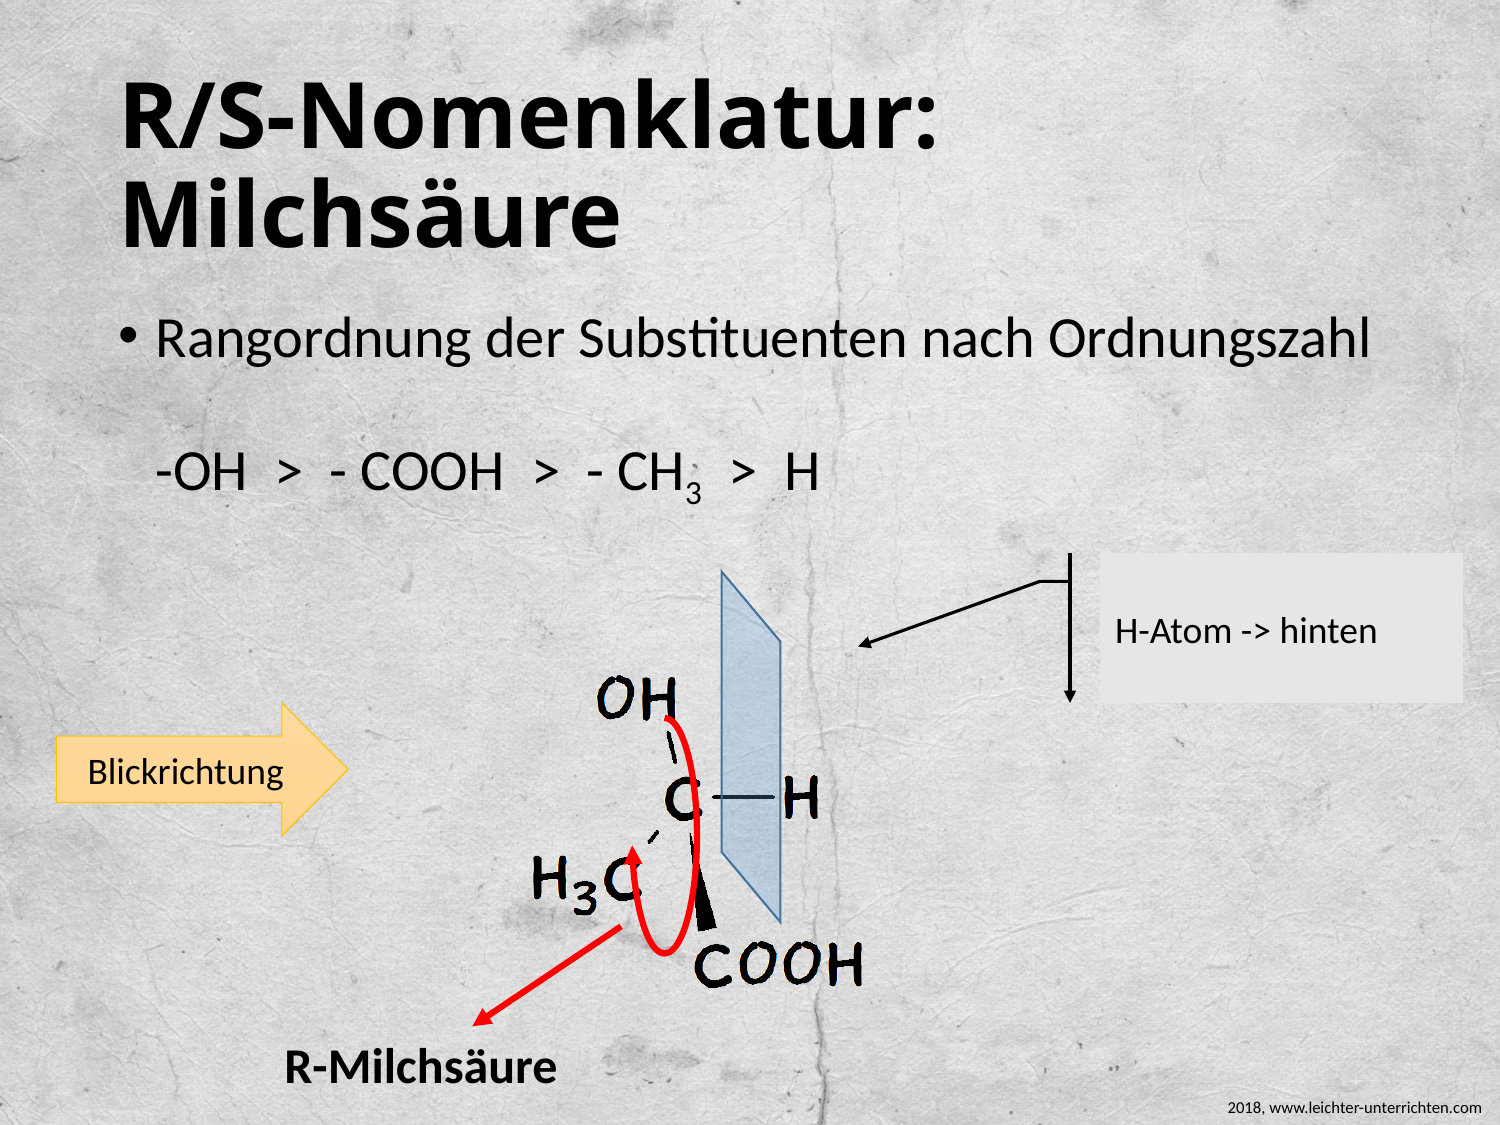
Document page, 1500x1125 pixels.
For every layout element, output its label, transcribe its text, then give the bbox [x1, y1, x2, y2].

picture [0, 0, 1500, 1125]
text_box H-Atom -> hinten [1100, 553, 1463, 703]
list Rangordnung der Substituenten nach Ordnungszahl -OH > - COOH > - CH3 > H [103, 299, 1397, 1014]
text_box R-Milchsäure [269, 1026, 573, 1102]
title R/S-Nomenklatur: Milchsäure [103, 59, 1397, 278]
text_box Blickrichtung [56, 702, 349, 836]
text_box [721, 571, 781, 923]
